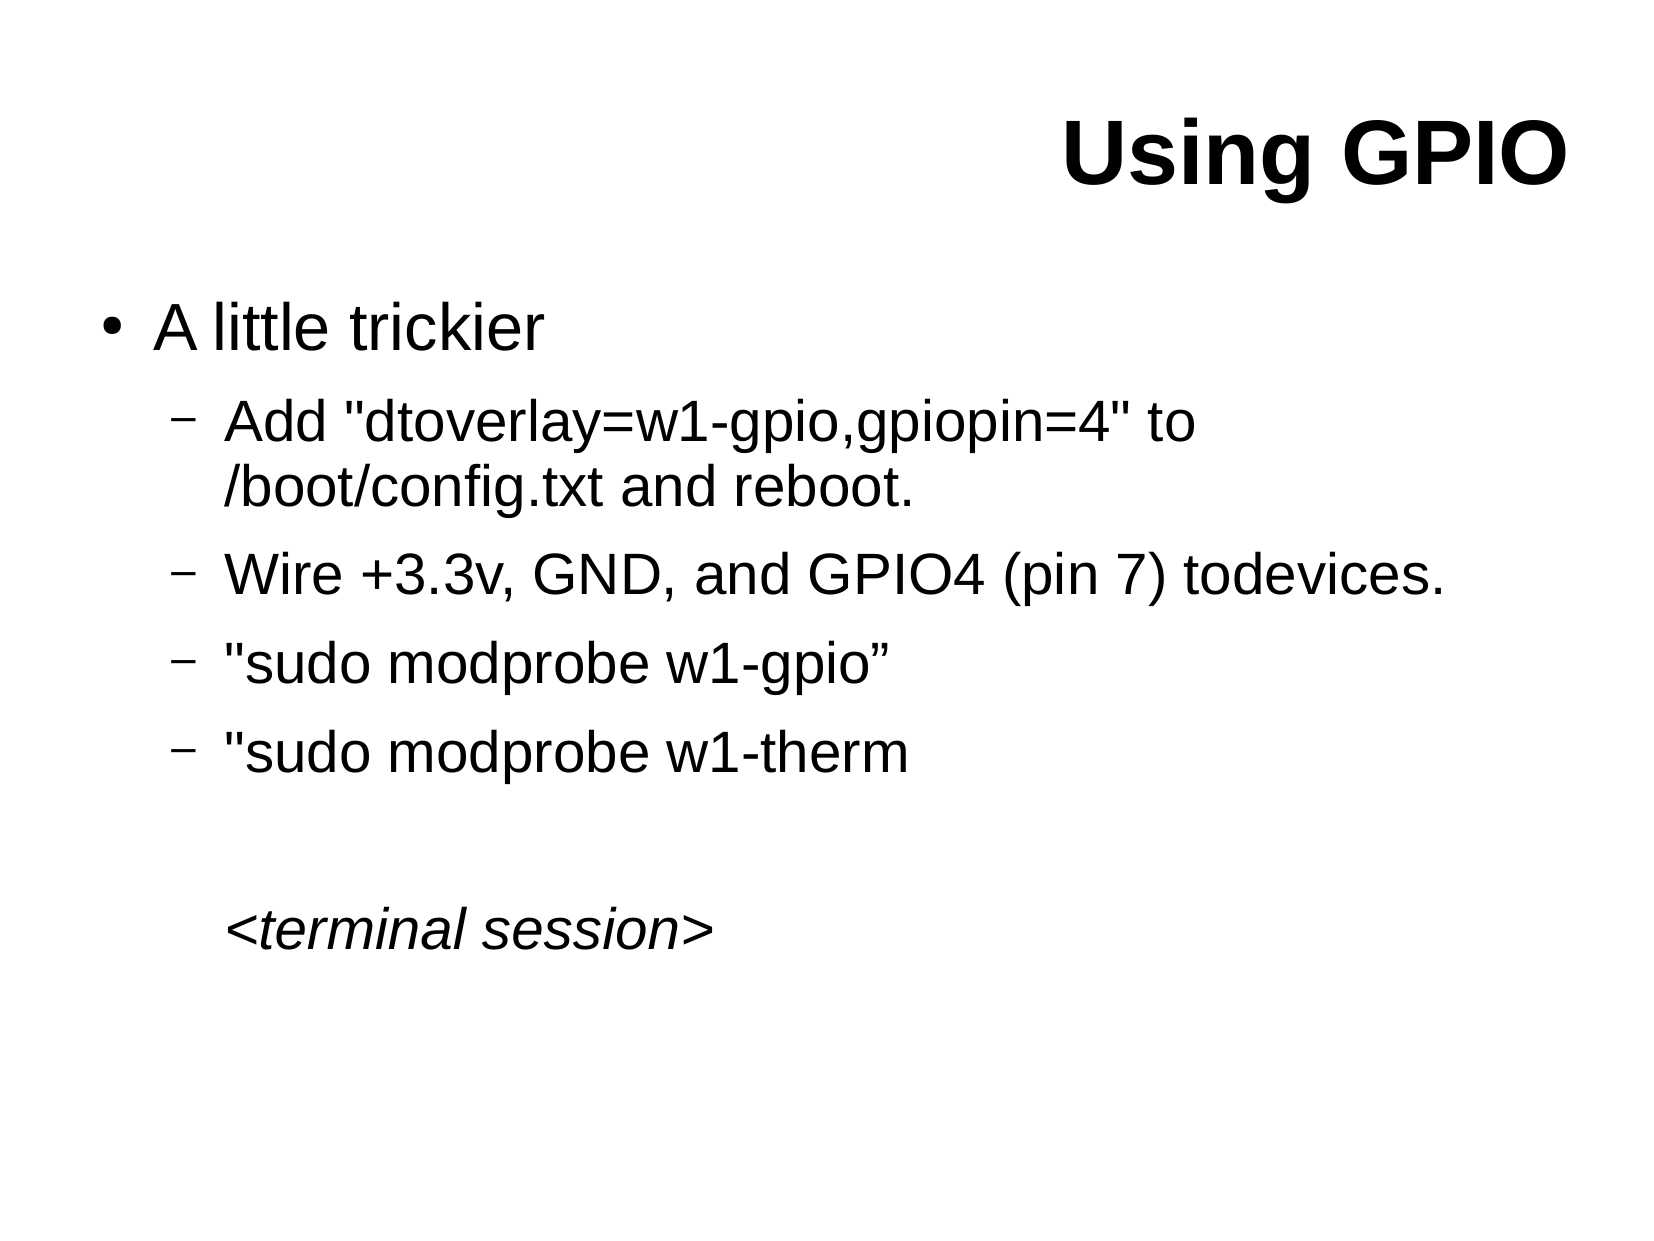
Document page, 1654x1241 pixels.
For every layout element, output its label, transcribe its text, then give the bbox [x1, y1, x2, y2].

title Using GPIO [82, 49, 1571, 257]
list A little trickier Add "dtoverlay=w1-gpio,gpiopin=4" to /boot/config.txt and reboot. Wire +3.3v, GND, and GPIO4 (pin 7) todevices. "sudo modprobe w1-gpio” "sudo modprobe w1-therm <terminal session> [82, 290, 1571, 1010]
